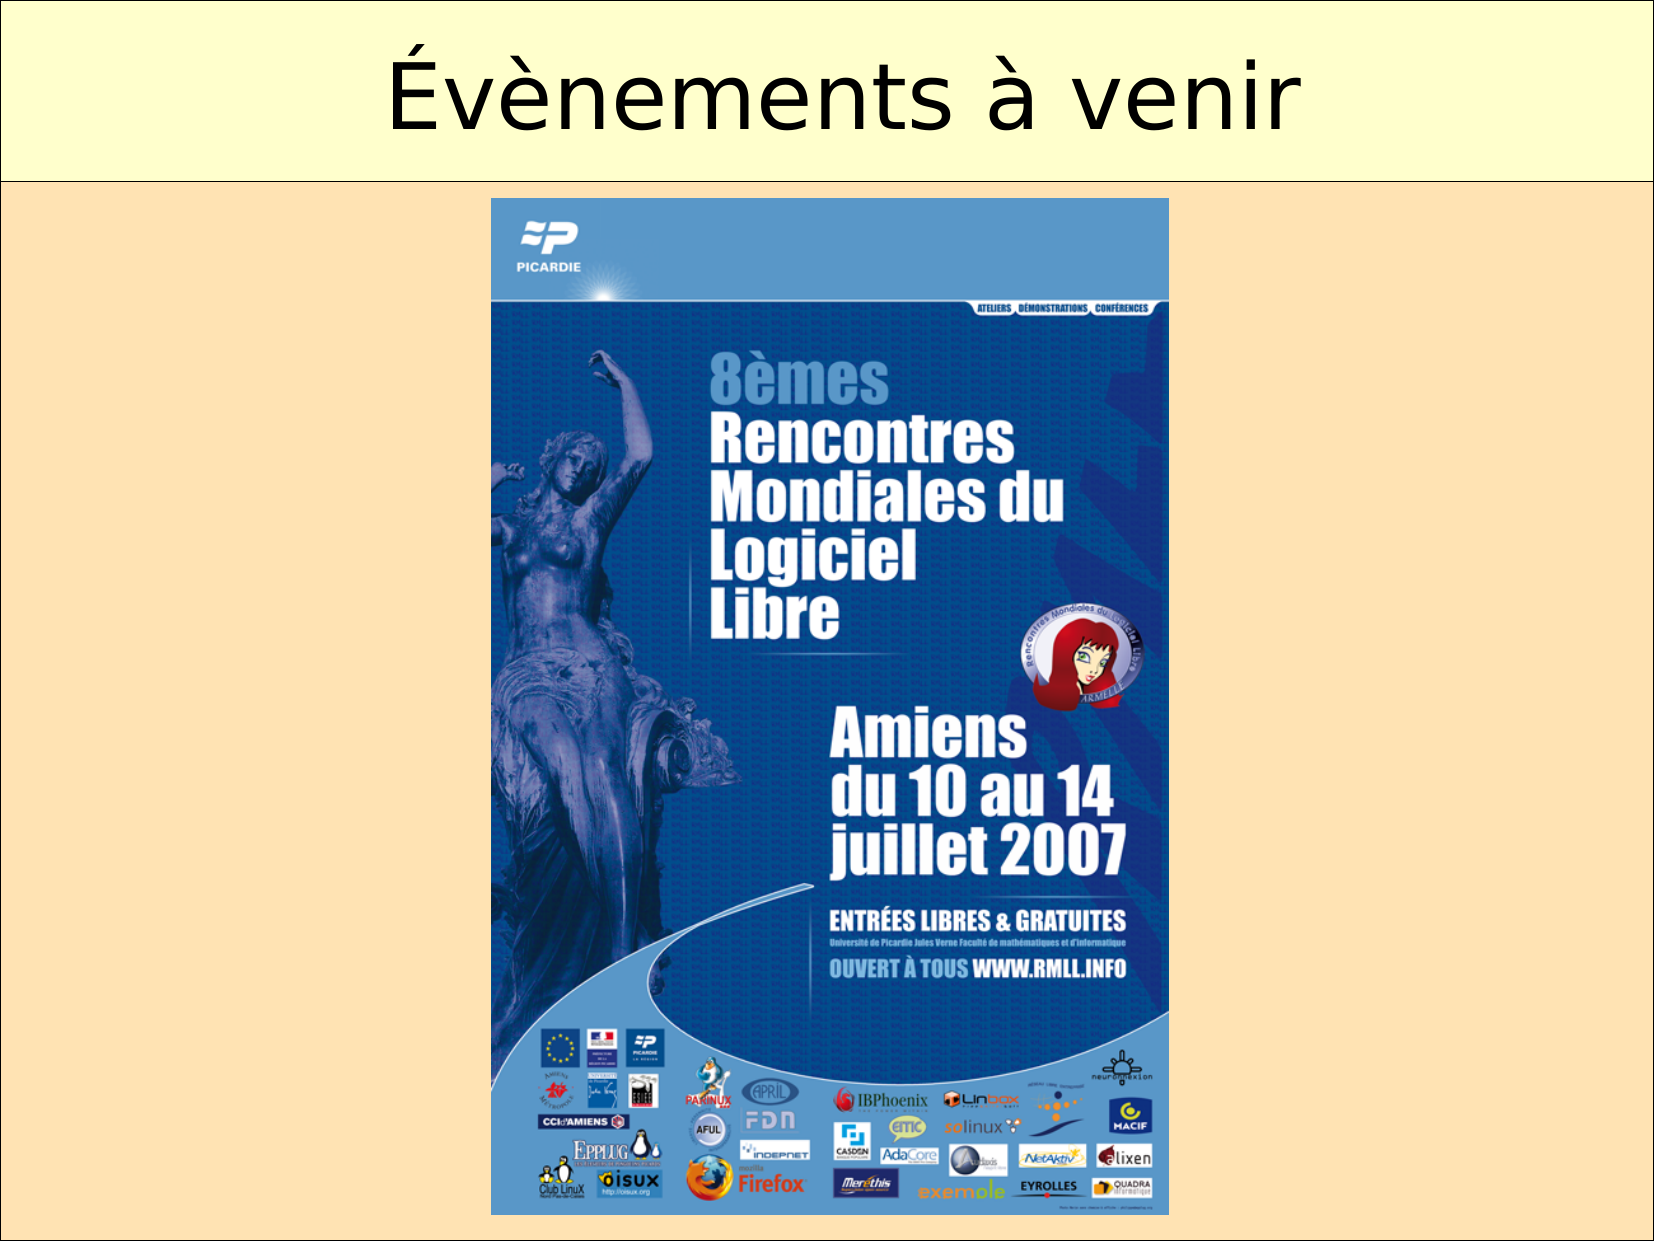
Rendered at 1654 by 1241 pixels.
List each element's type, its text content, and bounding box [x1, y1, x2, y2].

title Évènements à venir [135, 37, 1552, 158]
picture [491, 198, 1169, 1215]
